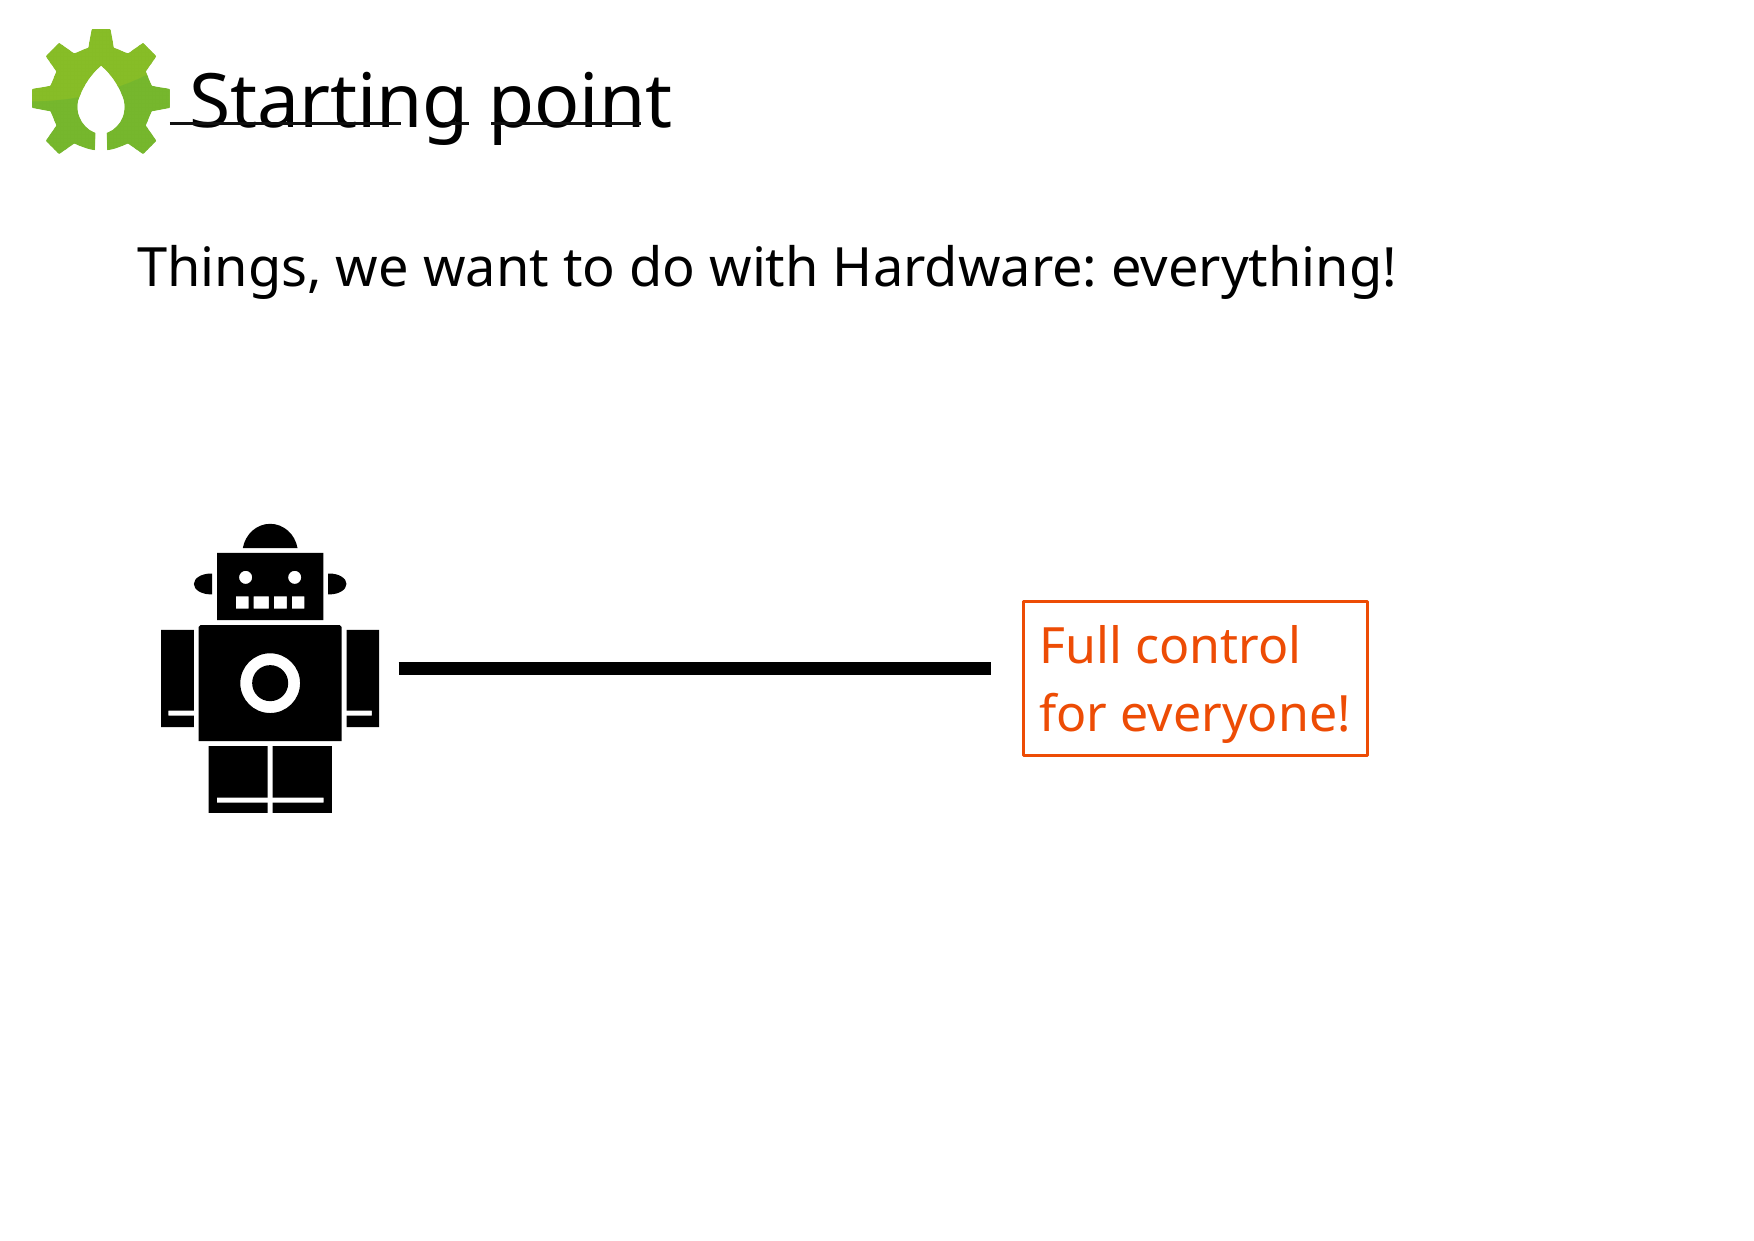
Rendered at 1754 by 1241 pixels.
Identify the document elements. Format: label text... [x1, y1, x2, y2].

text_box Things, we want to do with Hardware: everything! [122, 220, 1312, 299]
text_box Starting point [174, 40, 718, 143]
text_box Full control for everyone! [1023, 601, 1331, 736]
picture [32, 29, 170, 154]
picture [157, 520, 383, 817]
